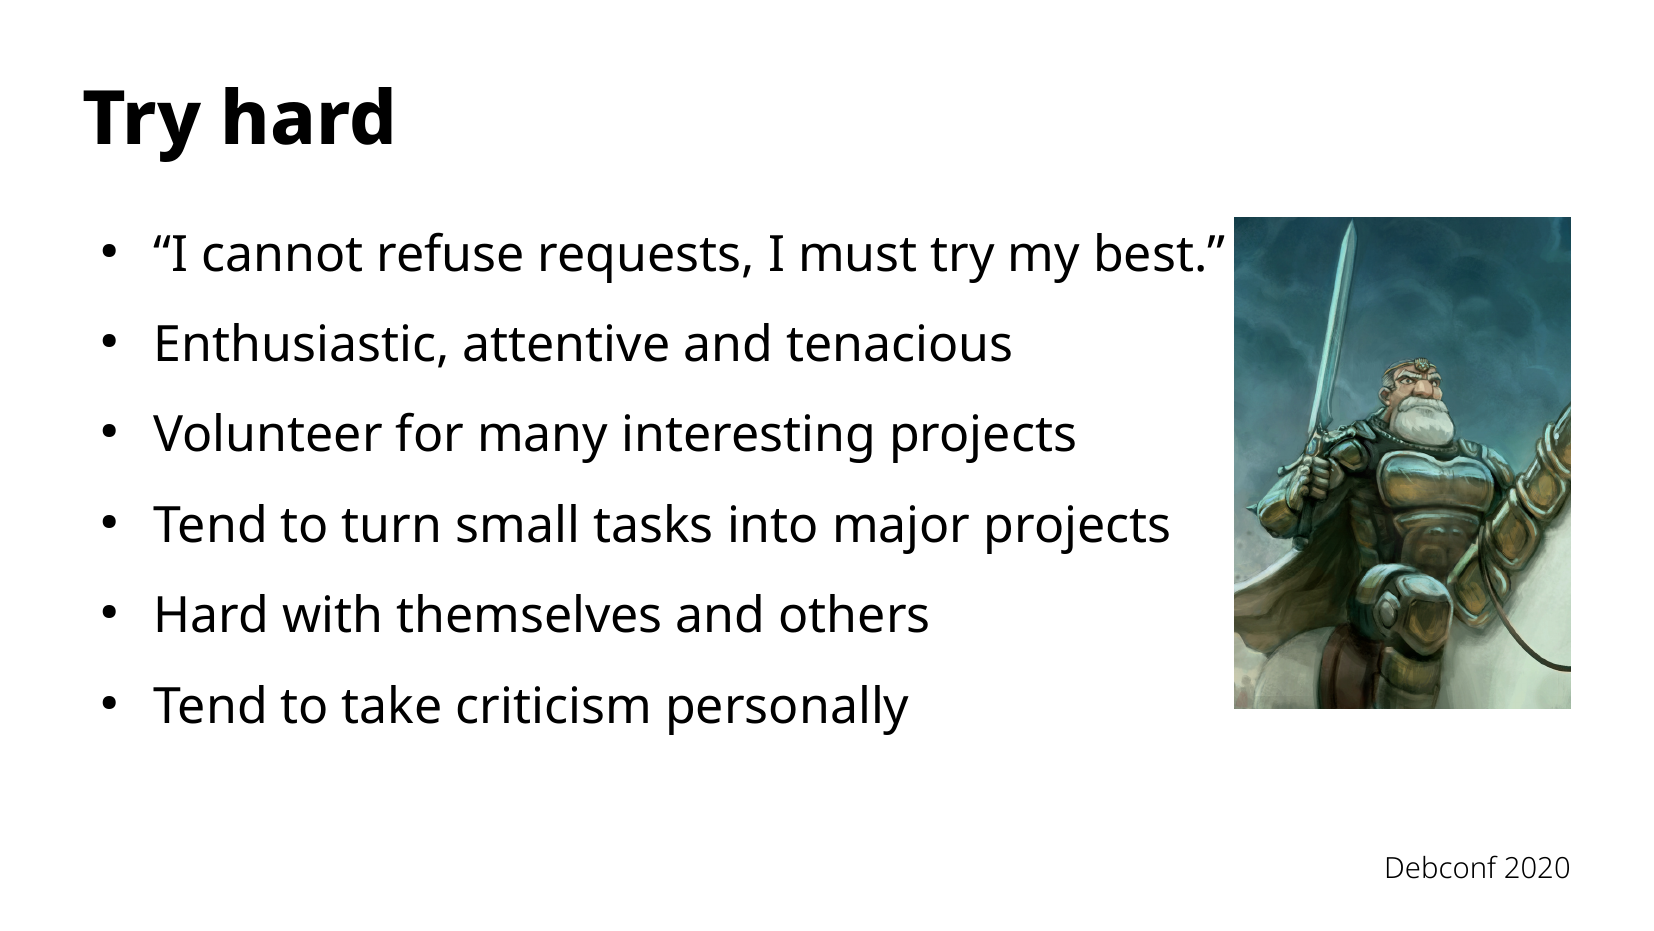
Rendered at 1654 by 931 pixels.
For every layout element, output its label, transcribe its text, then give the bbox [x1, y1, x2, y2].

list “I cannot refuse requests, I must try my best.” Enthusiastic, attentive and tenacious Volunteer for many interesting projects Tend to turn small tasks into major projects Hard with themselves and others Tend to take criticism personally [82, 217, 1235, 758]
title Try hard [82, 37, 1571, 193]
picture [1234, 217, 1571, 709]
